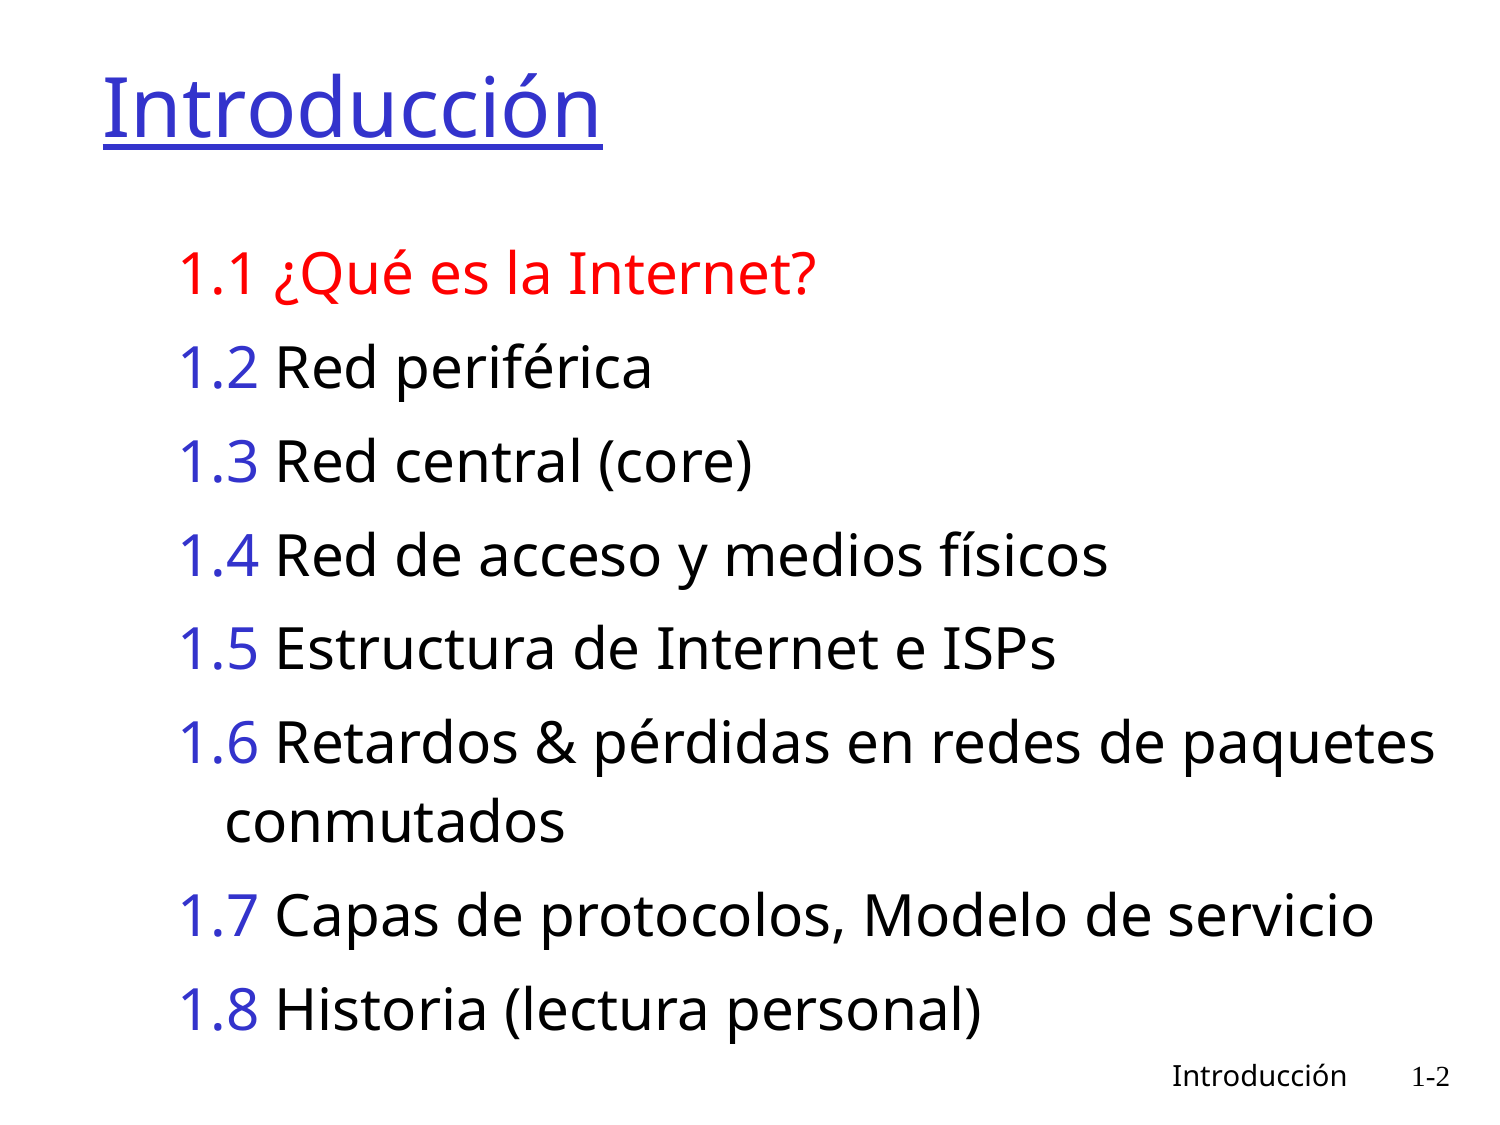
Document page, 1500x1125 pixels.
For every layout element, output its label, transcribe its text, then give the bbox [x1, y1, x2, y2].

list 1.1 ¿Qué es la Internet? 1.2 Red periférica 1.3 Red central (core) 1.4 Red de acceso y medios físicos 1.5 Estructura de Internet e ISPs 1.6 Retardos & pérdidas en redes de paquetes conmutados 1.7 Capas de protocolos, Modelo de servicio 1.8 Historia (lectura personal) [87, 224, 1463, 1020]
text_box 1-<number> [1362, 1050, 1466, 1125]
title Introducción [87, 16, 1463, 196]
text_box Introducción [887, 1050, 1362, 1125]
